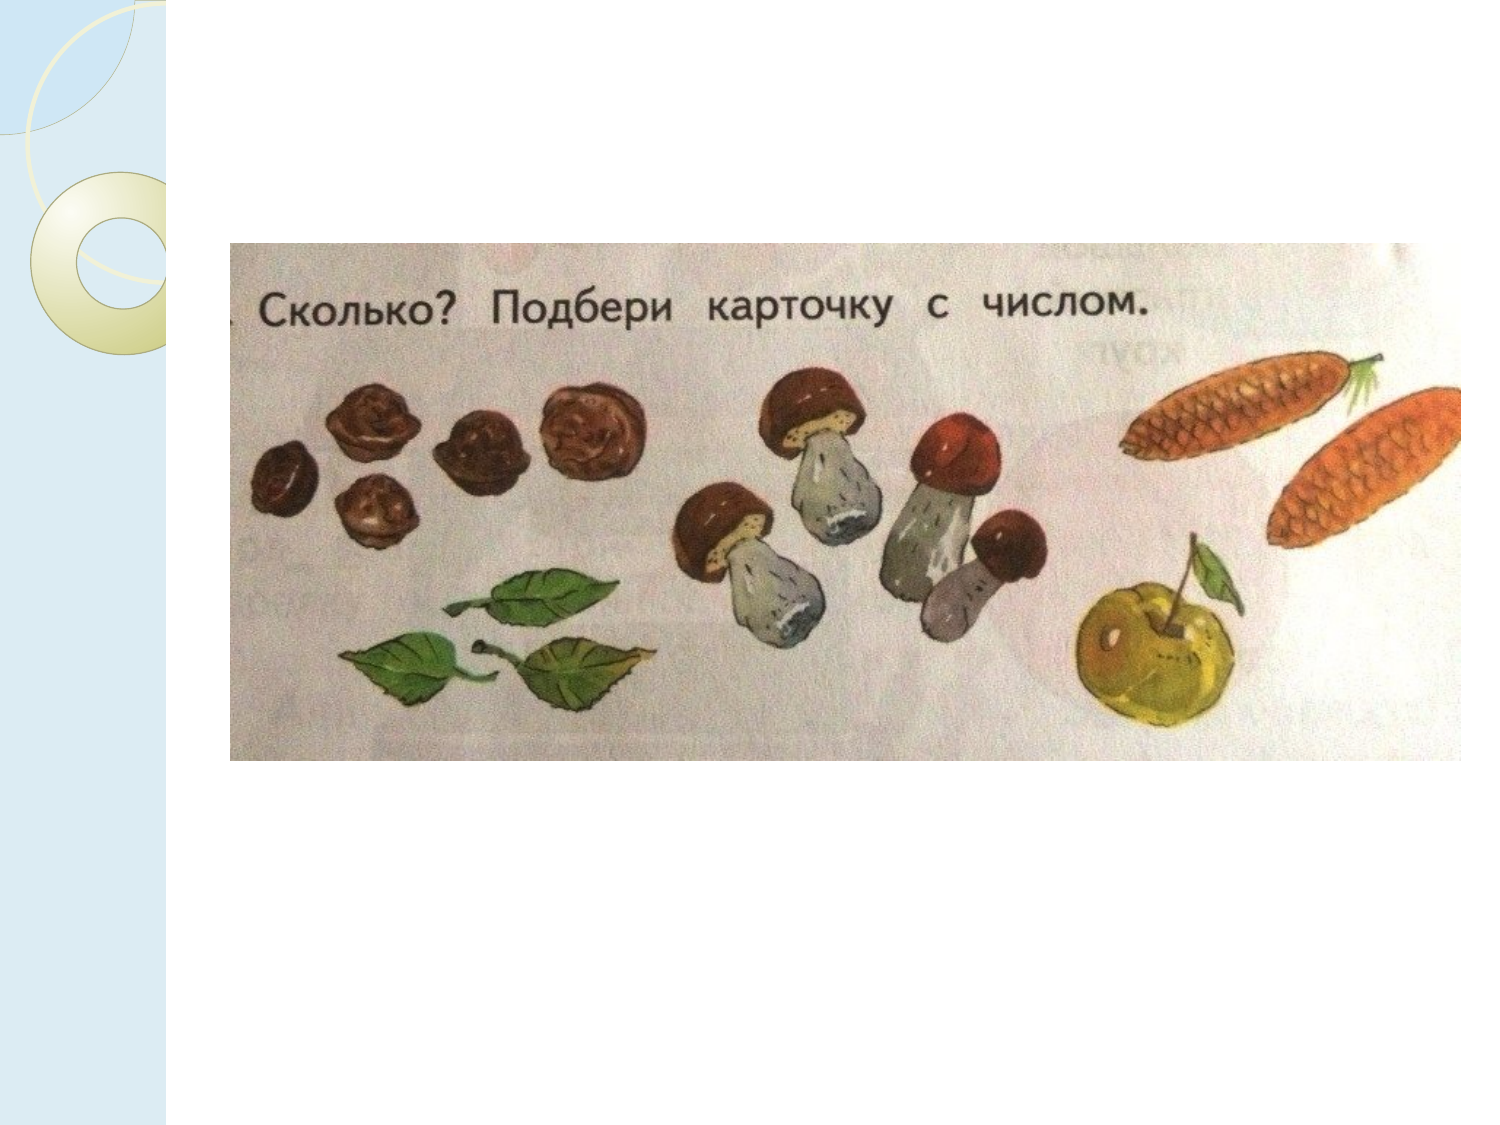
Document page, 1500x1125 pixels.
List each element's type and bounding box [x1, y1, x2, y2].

picture [230, 243, 1461, 761]
